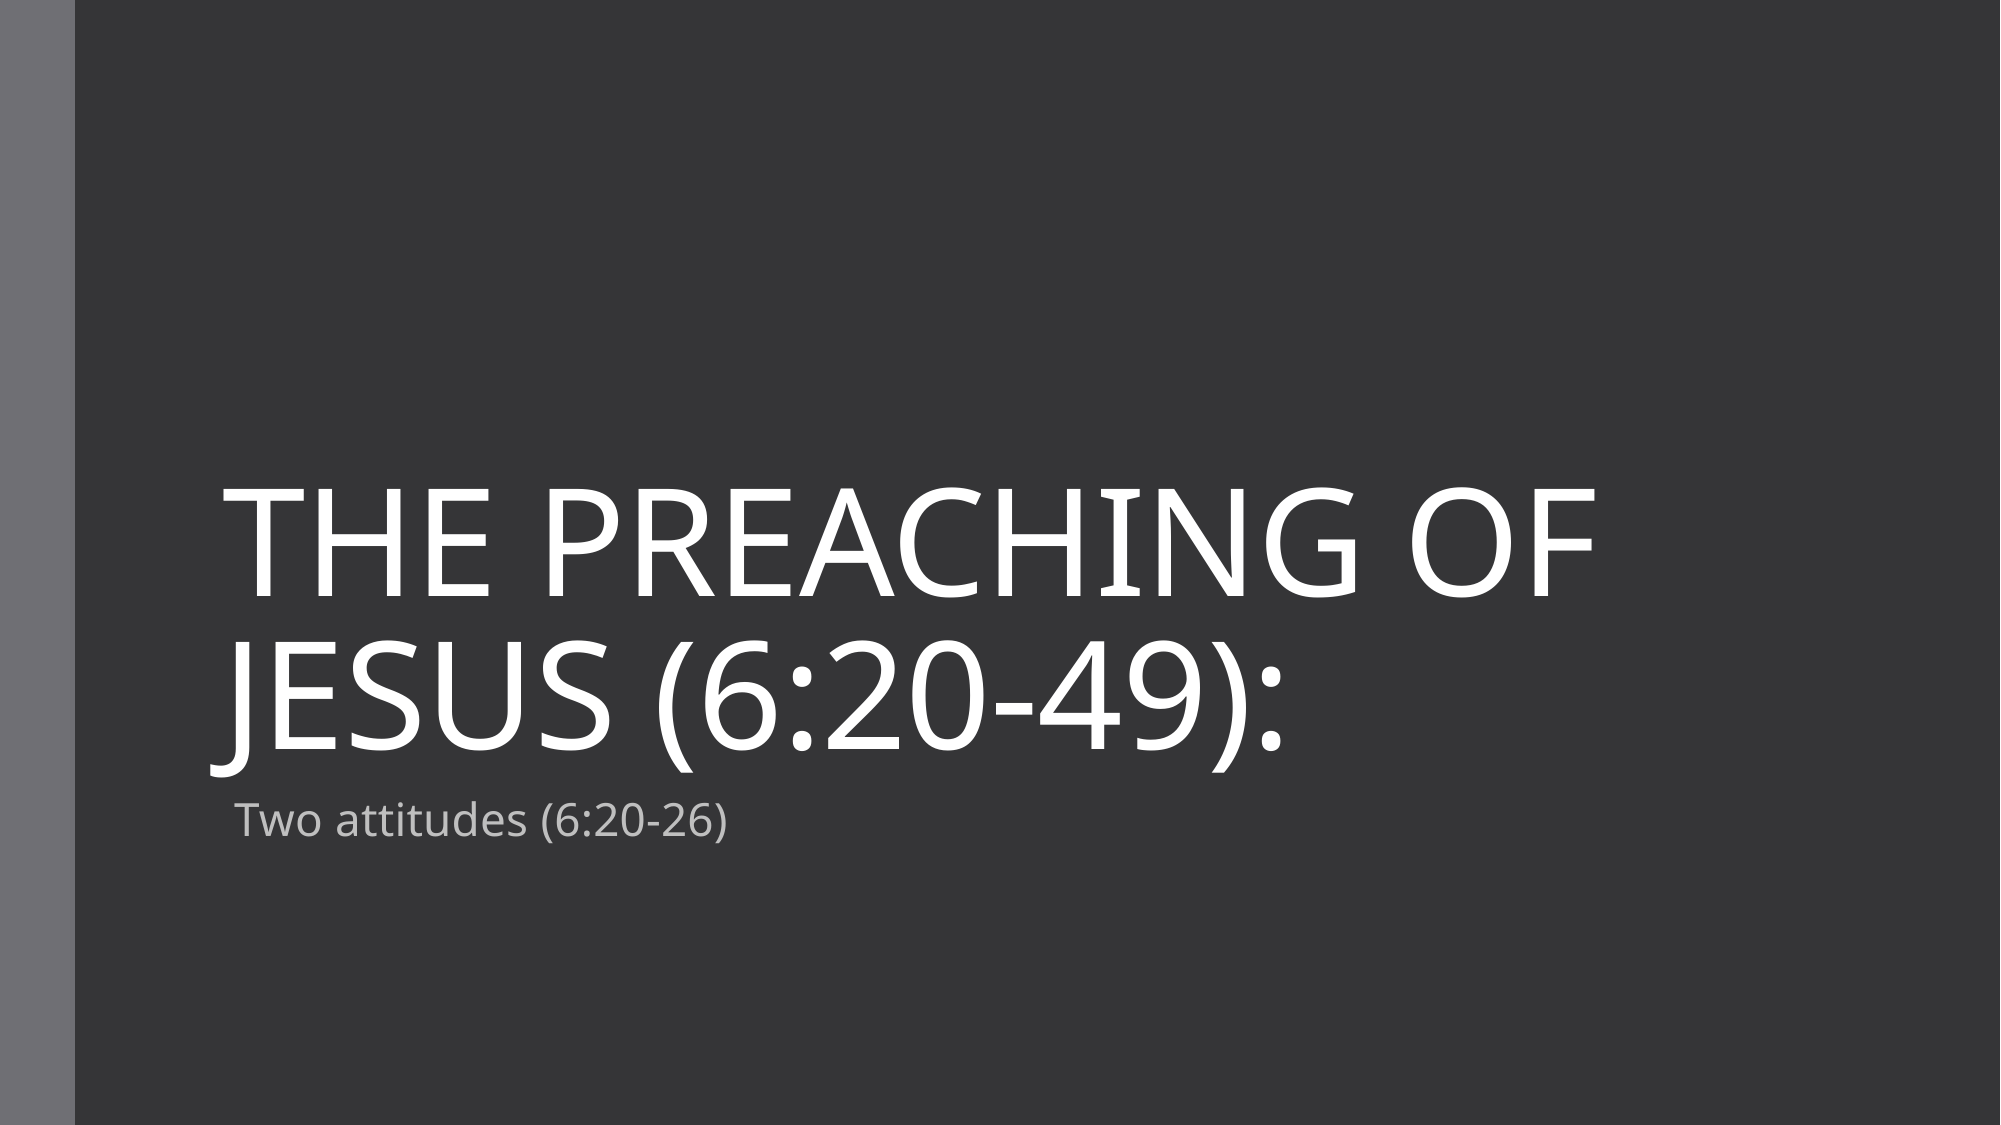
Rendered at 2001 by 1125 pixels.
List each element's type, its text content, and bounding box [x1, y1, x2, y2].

title THE PREACHING OF JESUS (6:20-49): [206, 124, 1752, 787]
subtitle Two attitudes (6:20-26) [206, 787, 1752, 1066]
